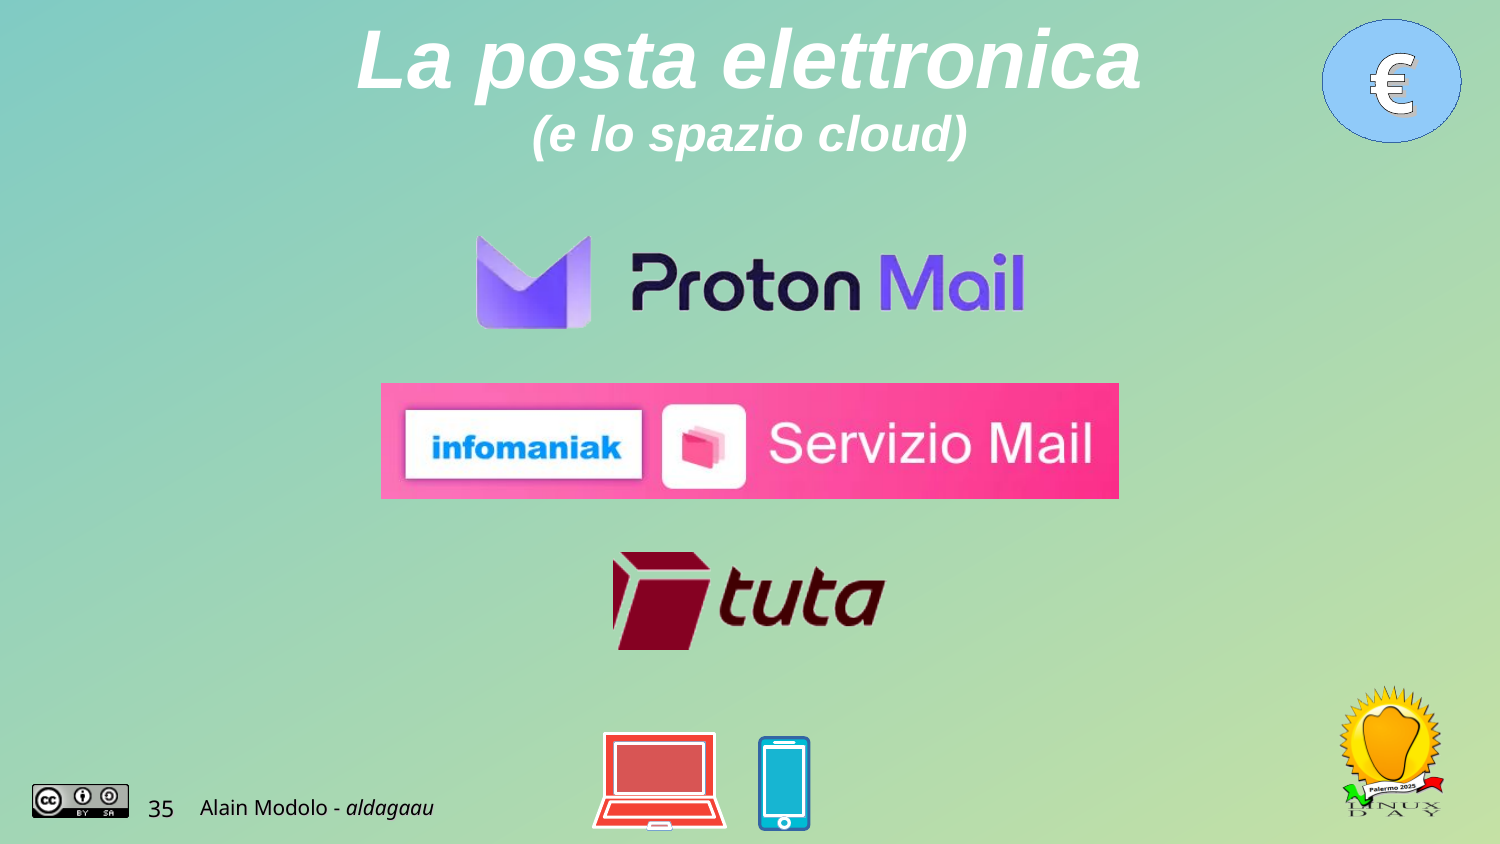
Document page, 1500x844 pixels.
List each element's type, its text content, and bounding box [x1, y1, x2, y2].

picture [476, 236, 1024, 329]
title La posta elettronica (e lo spazio cloud) [292, 0, 1208, 179]
text_box [759, 737, 809, 830]
picture [32, 784, 129, 818]
picture [1233, 670, 1500, 844]
text_box € [1322, 19, 1462, 143]
picture [381, 383, 1119, 500]
text_box [593, 733, 726, 829]
picture [613, 552, 887, 650]
